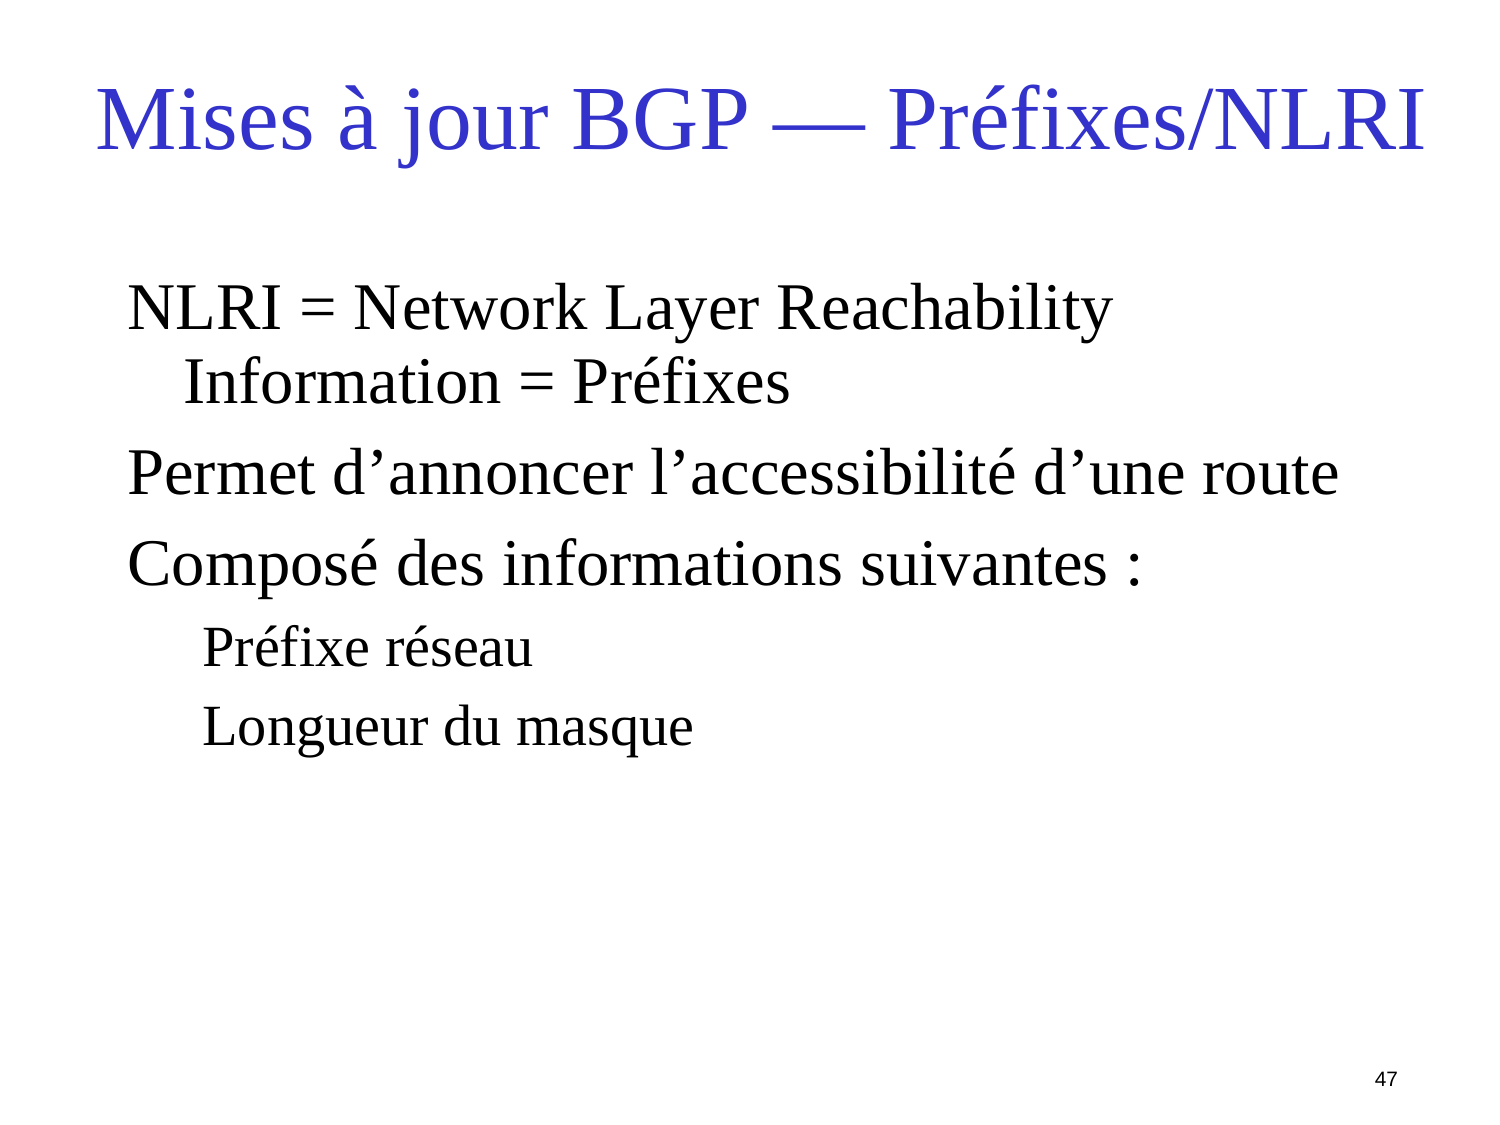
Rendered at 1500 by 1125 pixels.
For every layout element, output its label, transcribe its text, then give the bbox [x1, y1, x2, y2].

title Mises à jour BGP — Préfixes/NLRI [74, 37, 1450, 201]
list NLRI = Network Layer Reachability Information = Préfixes Permet d’annoncer l’accessibilité d’une route Composé des informations suivantes : Préfixe réseau Longueur du masque [112, 262, 1413, 1026]
